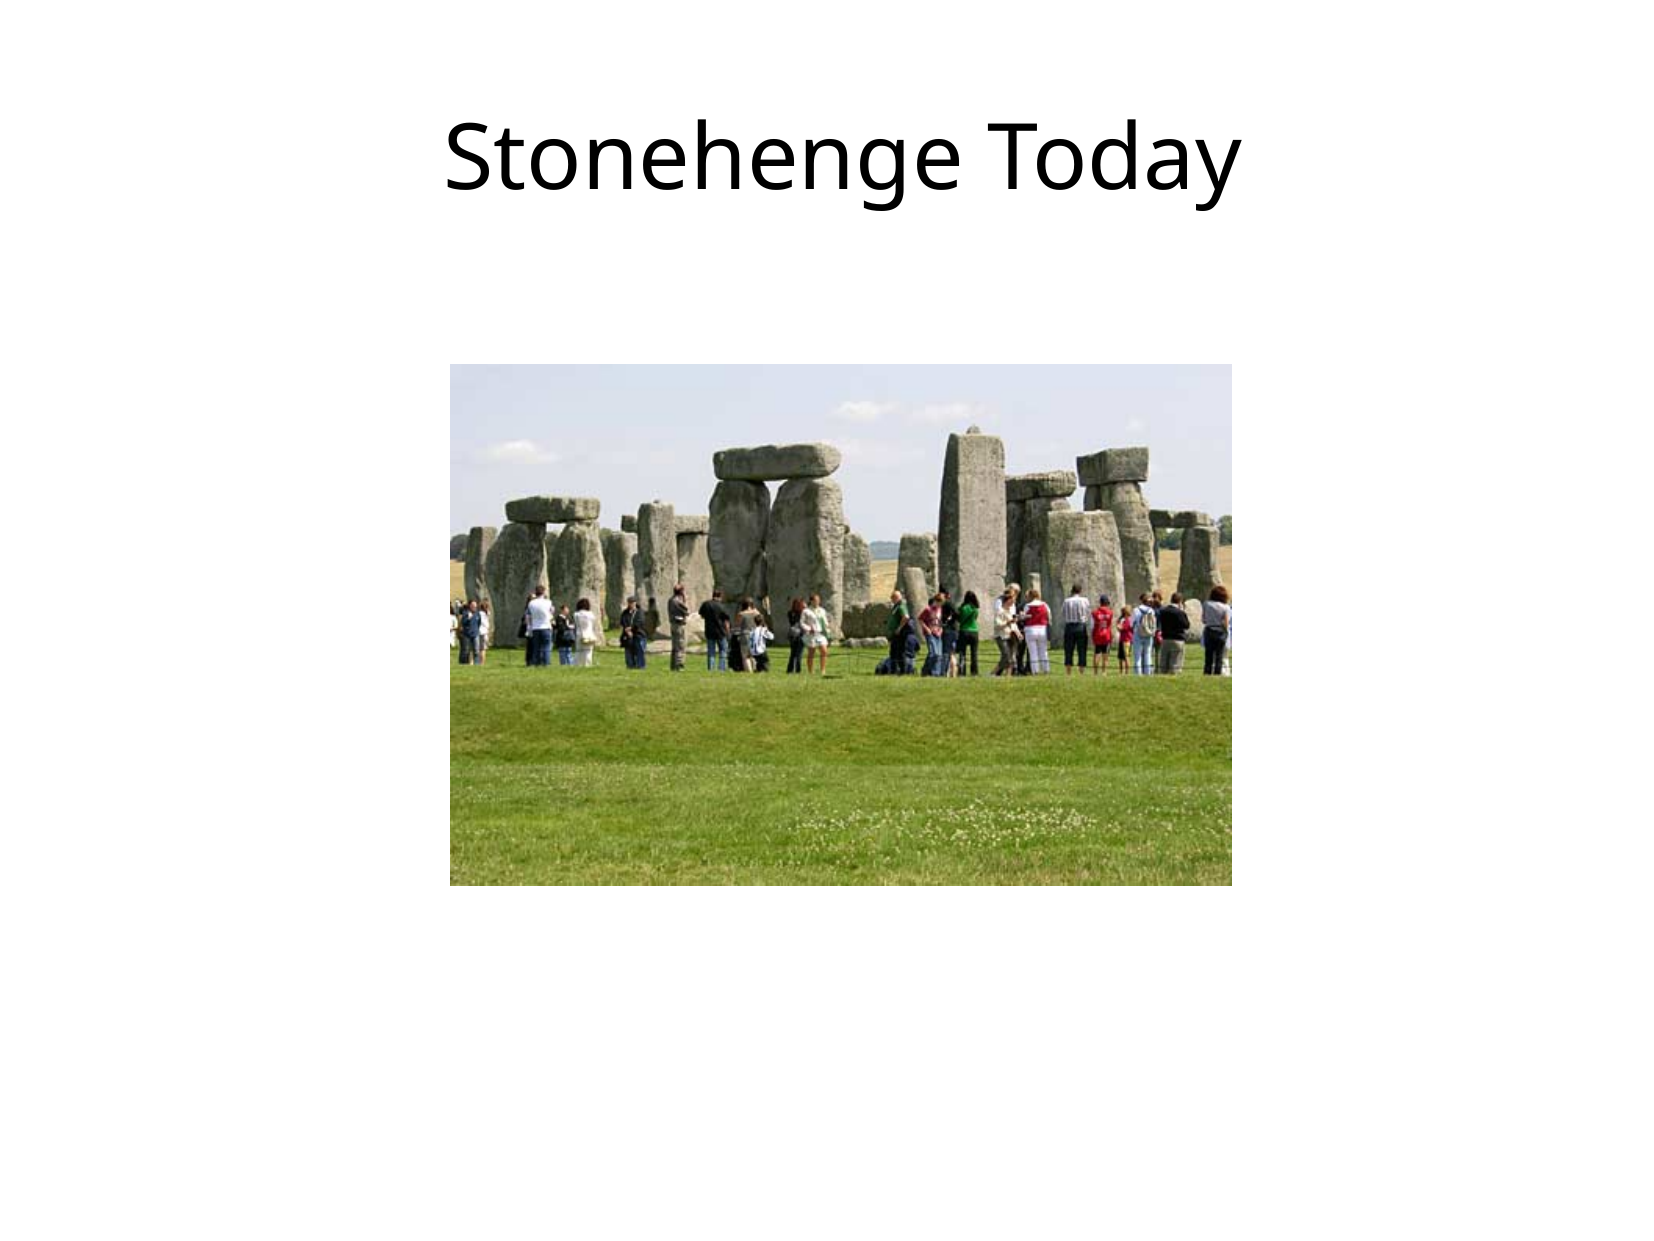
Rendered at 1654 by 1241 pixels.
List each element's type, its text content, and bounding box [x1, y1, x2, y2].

title Stonehenge Today [82, 49, 1571, 257]
picture [450, 364, 1232, 886]
